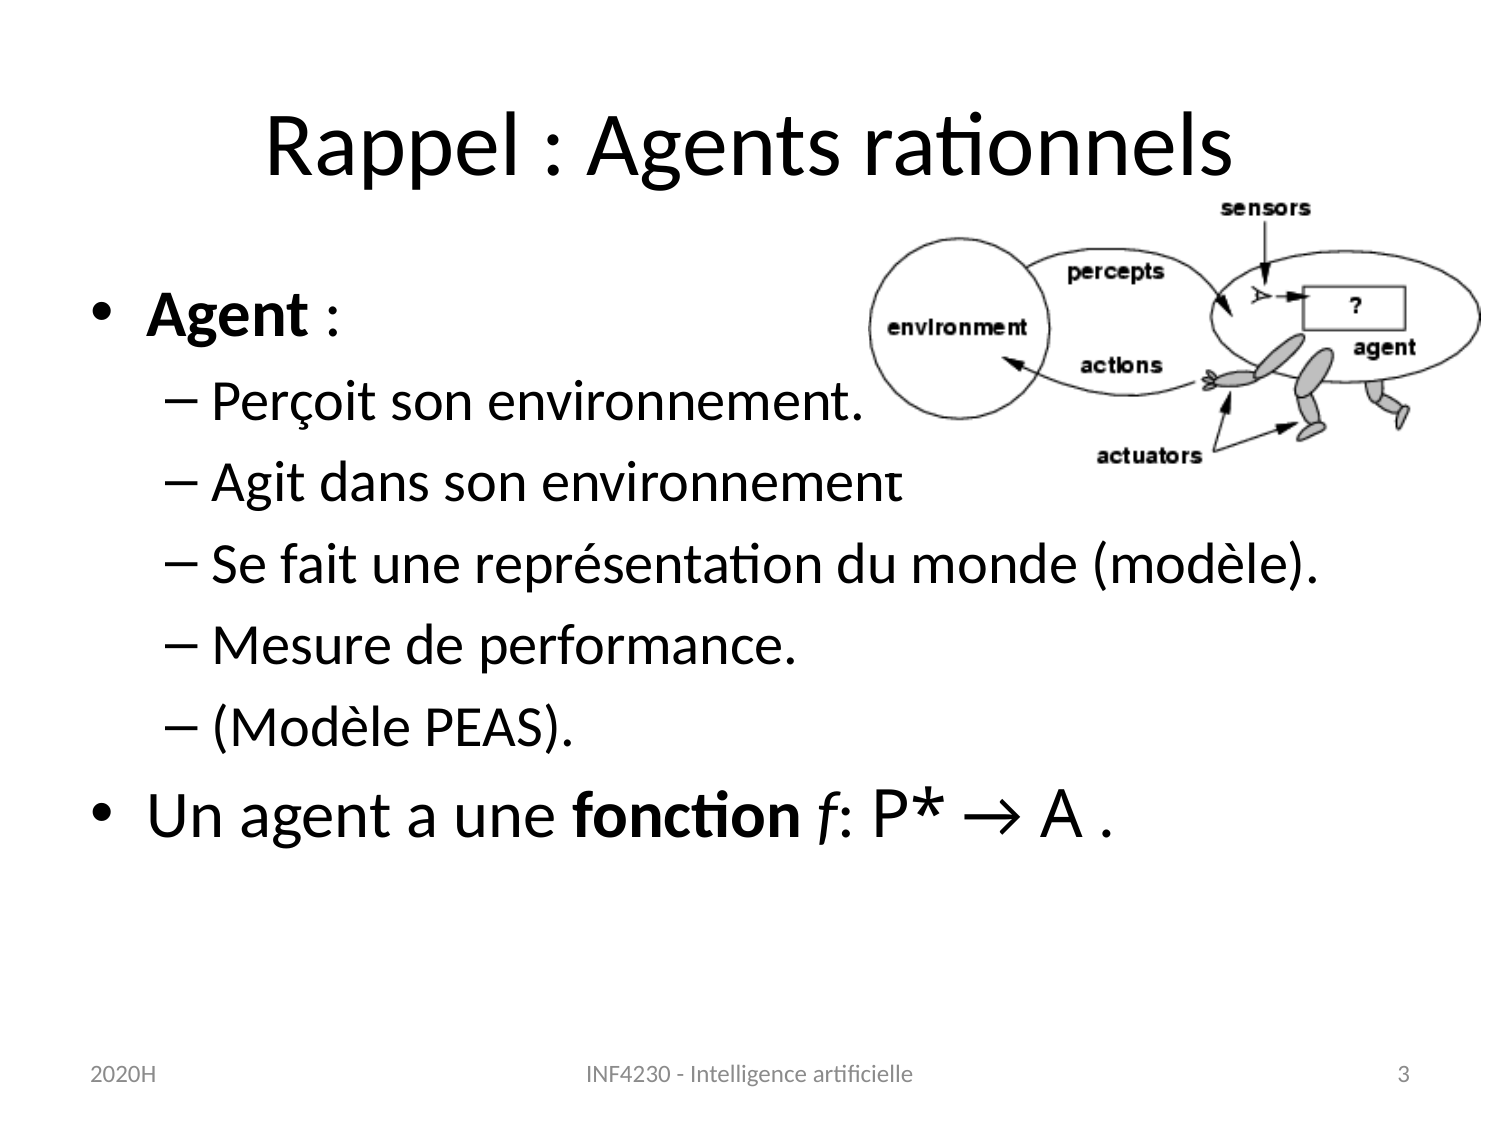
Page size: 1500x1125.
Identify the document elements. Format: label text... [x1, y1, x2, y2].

slide_number 2020H [75, 1042, 425, 1103]
list Agent : Perçoit son environnement. Agit dans son environnement Se fait une représentation du monde (modèle). Mesure de performance. (Modèle PEAS). Un agent a une fonction f: P* → A . [75, 262, 1447, 1000]
slide_number <numéro> [1074, 1042, 1425, 1103]
title Rappel : Agents rationnels [75, 45, 1425, 233]
picture [868, 196, 1481, 473]
footer INF4230 - Intelligence artificielle [512, 1042, 988, 1103]
